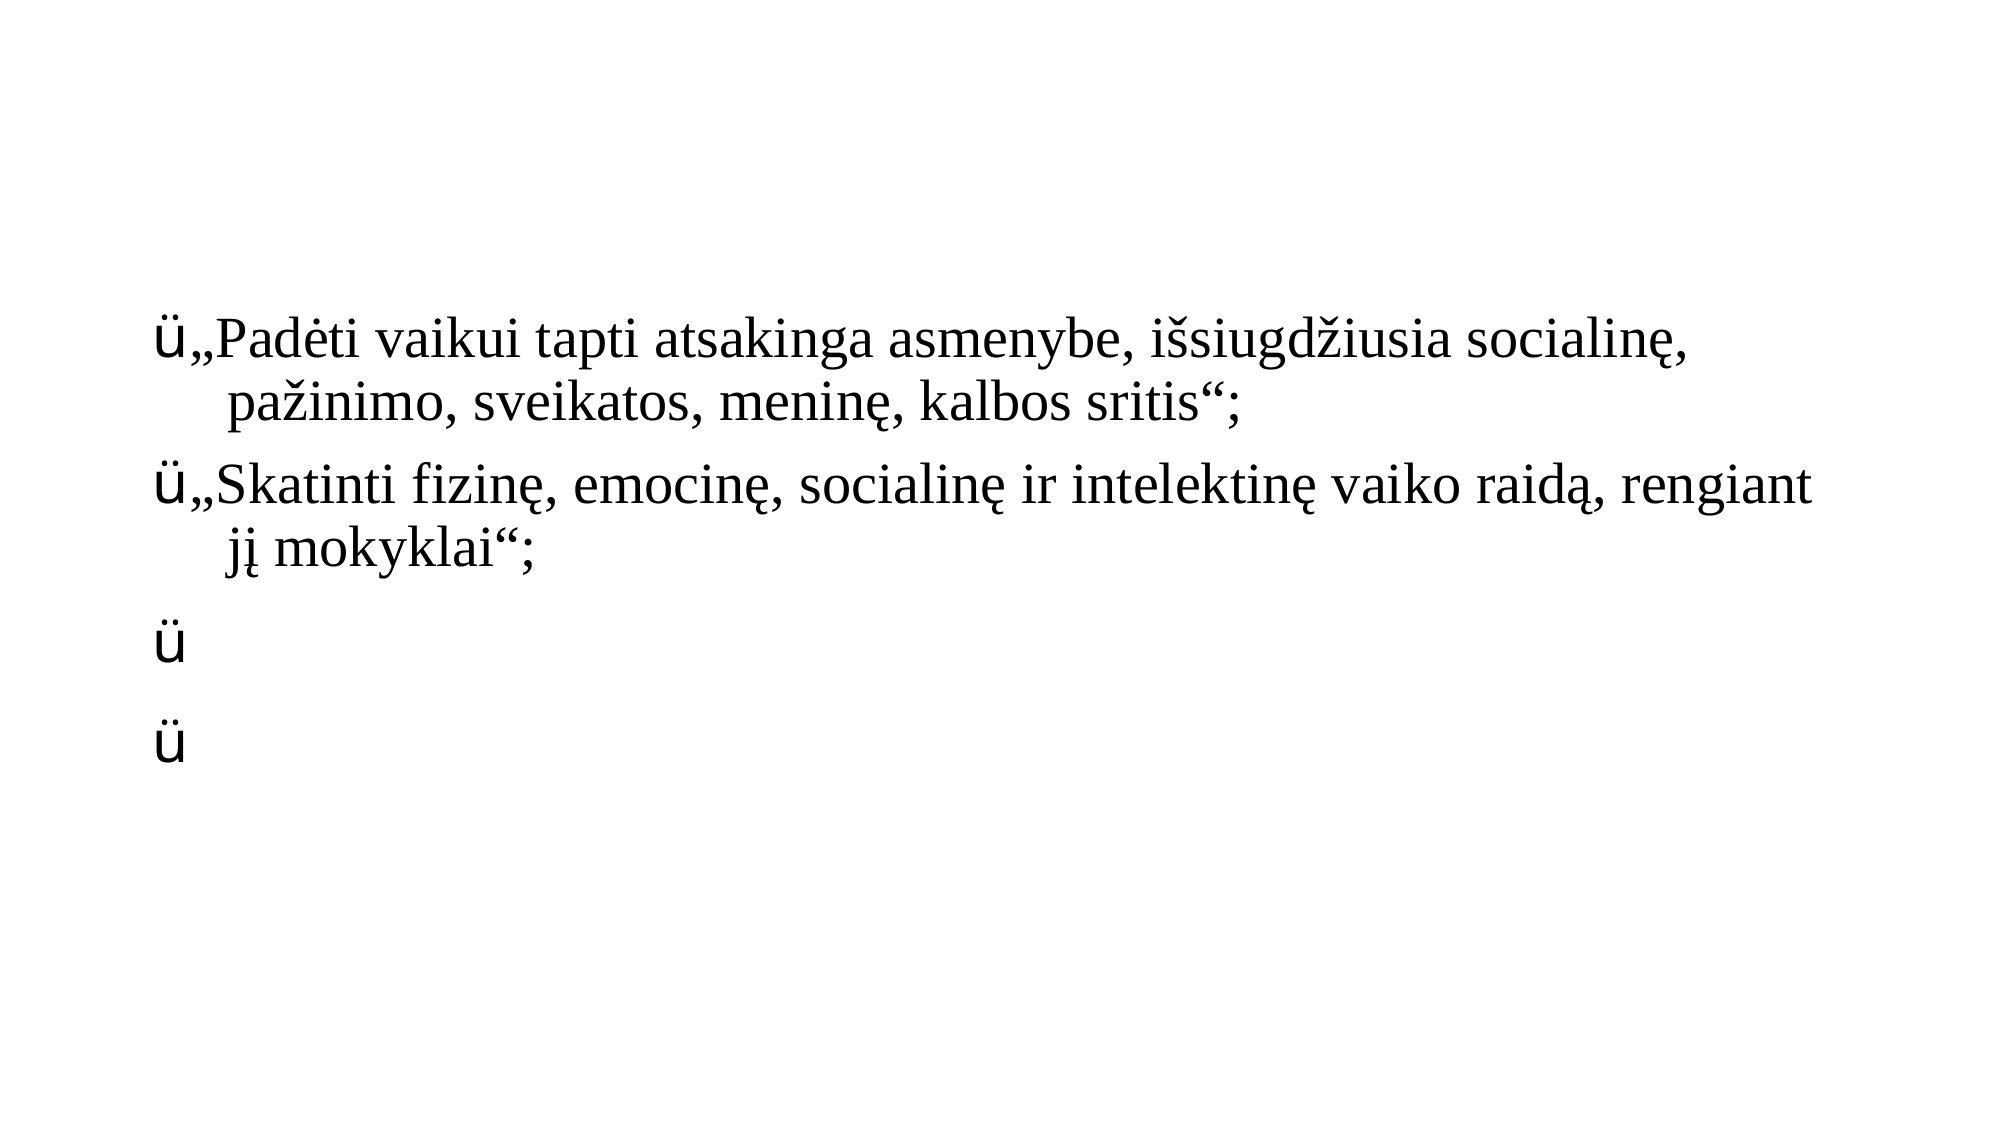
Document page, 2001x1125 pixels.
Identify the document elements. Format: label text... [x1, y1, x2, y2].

list „Padėti vaikui tapti atsakinga asmenybe, išsiugdžiusia socialinę, pažinimo, sveikatos, meninę, kalbos sritis“; „Skatinti fizinę, emocinę, socialinę ir intelektinę vaiko raidą, rengiant jį mokyklai“; [137, 299, 1863, 1014]
